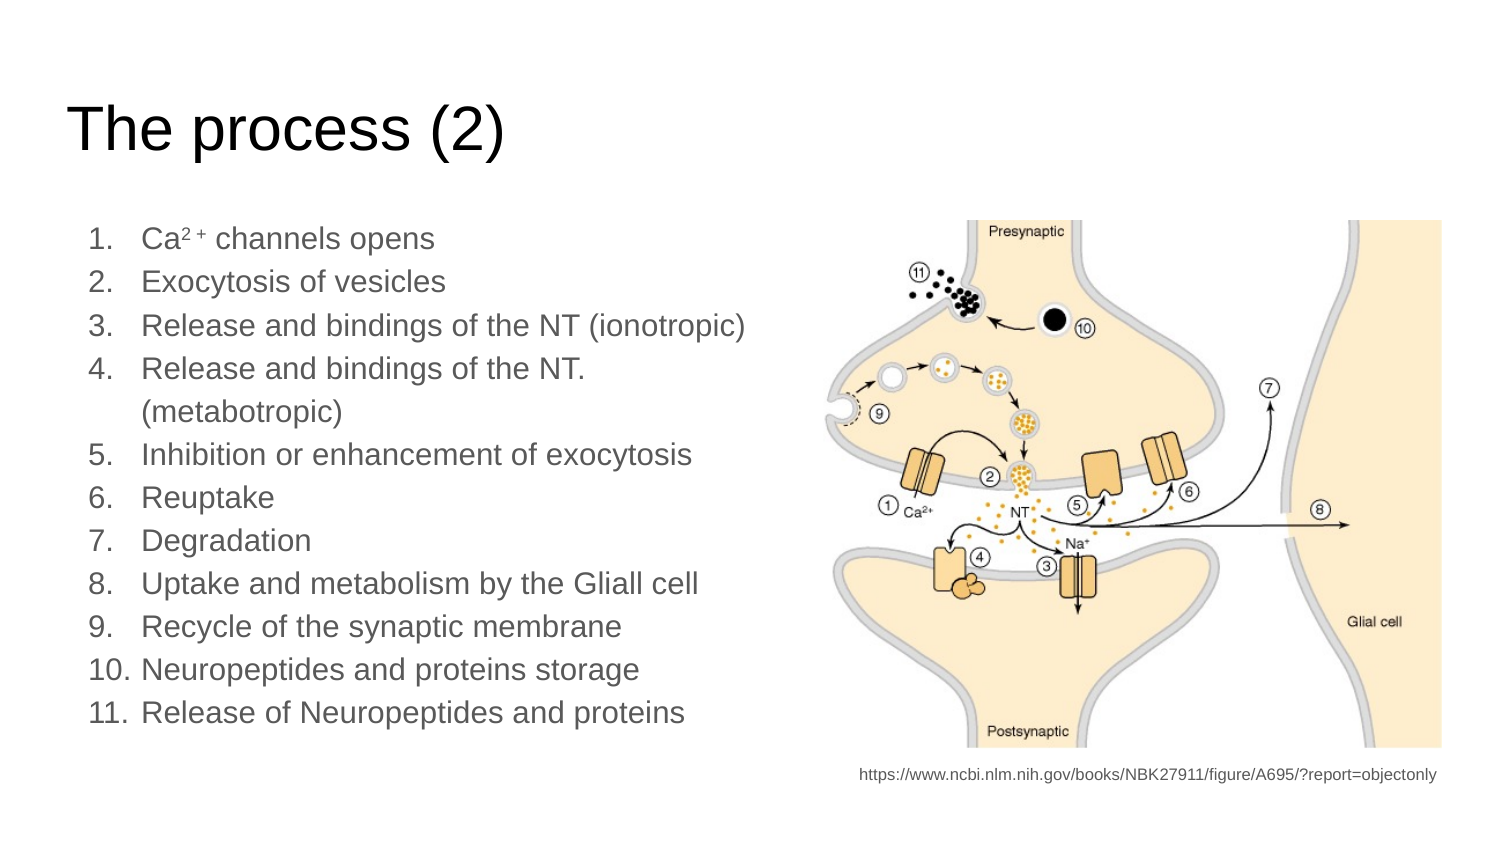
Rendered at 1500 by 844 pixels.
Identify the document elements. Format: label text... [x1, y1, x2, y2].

text_box https://www.ncbi.nlm.nih.gov/books/NBK27911/figure/A695/?report=objectonly [844, 748, 1455, 801]
picture [805, 220, 1442, 749]
title The process (2) [51, 72, 1449, 167]
list Ca2 + channels opens Exocytosis of vesicles Release and bindings of the NT (ionotropic) Release and bindings of the NT. (metabotropic) Inhibition or enhancement of exocytosis Reuptake Degradation Uptake and metabolism by the Gliall cell Recycle of the synaptic membrane Neuropeptides and proteins storage Release of Neuropeptides and proteins [51, 198, 793, 783]
